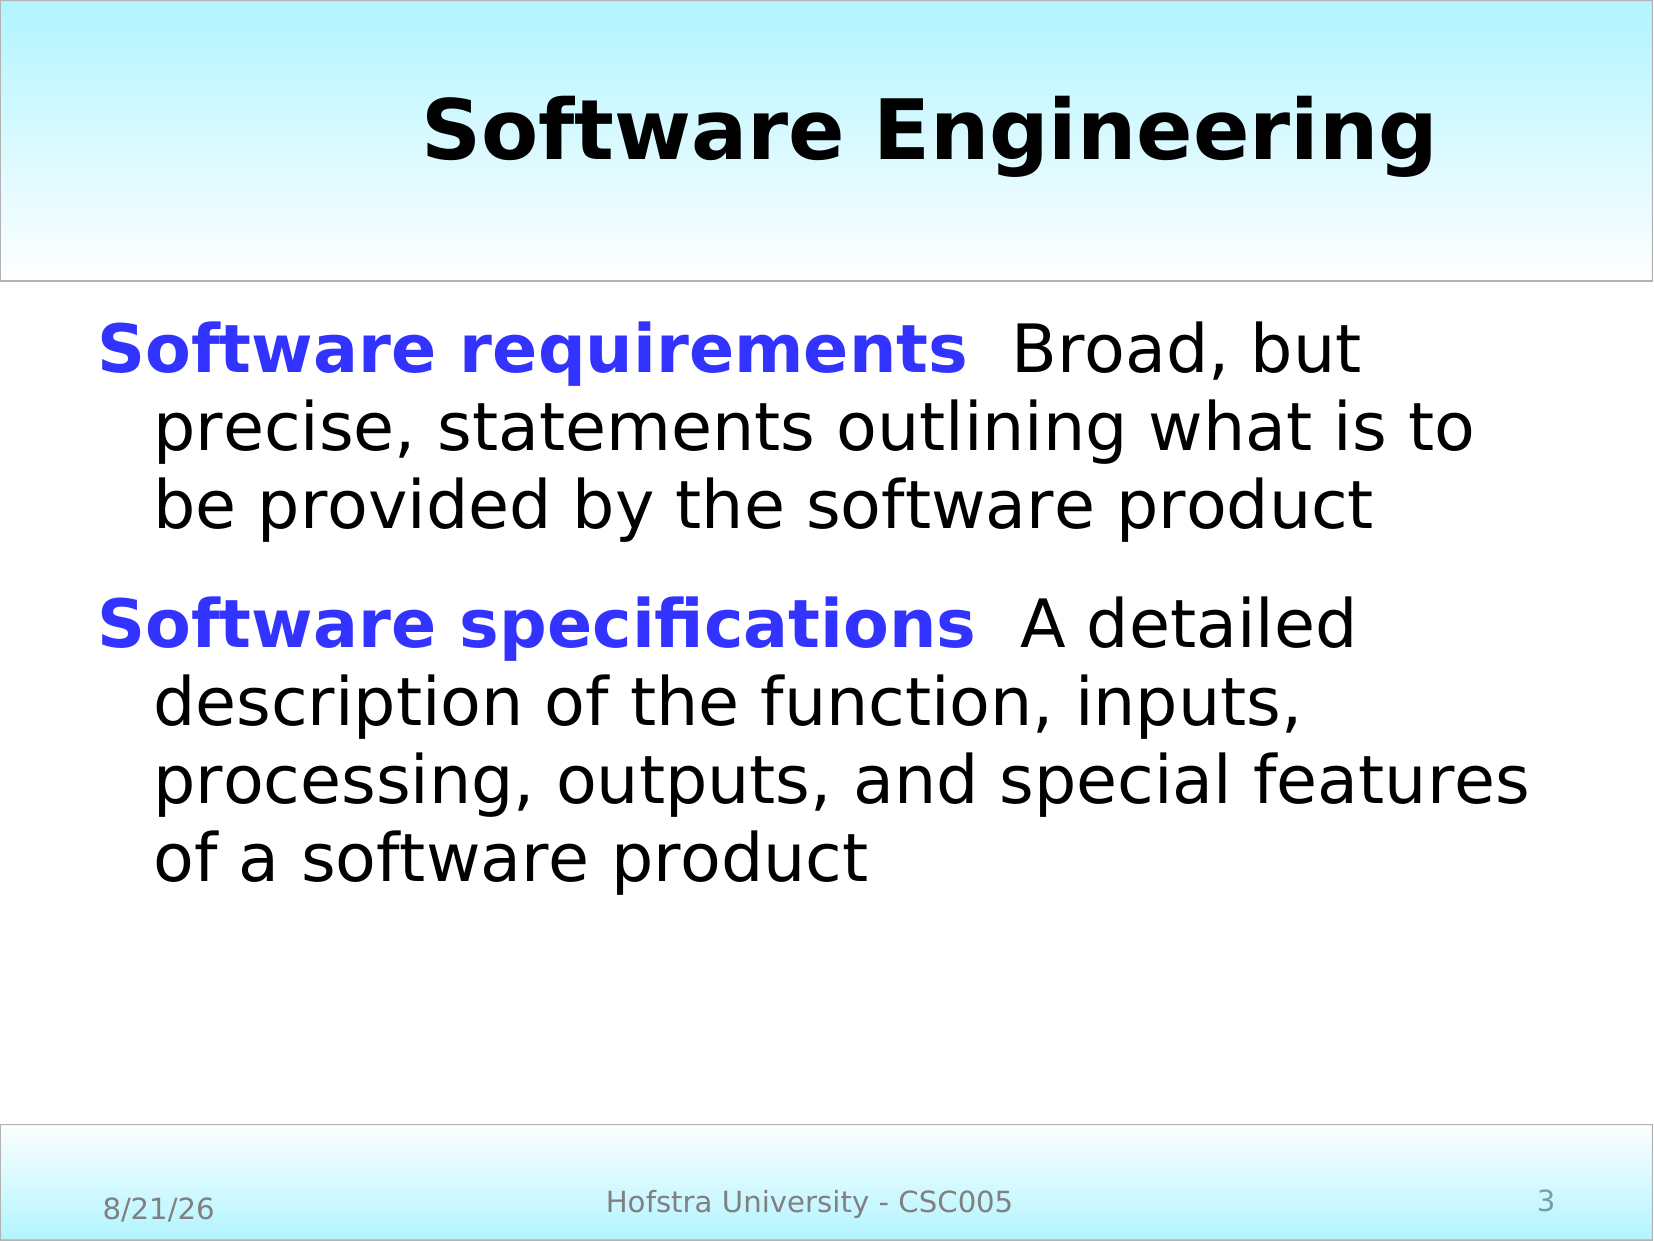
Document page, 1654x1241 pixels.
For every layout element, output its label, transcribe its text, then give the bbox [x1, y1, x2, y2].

title Software Engineering [247, 27, 1612, 235]
list Software requirements Broad, but precise, statements outlining what is to be provided by the software product Software specifications A detailed description of the function, inputs, processing, outputs, and special features of a software product [82, 303, 1571, 1131]
